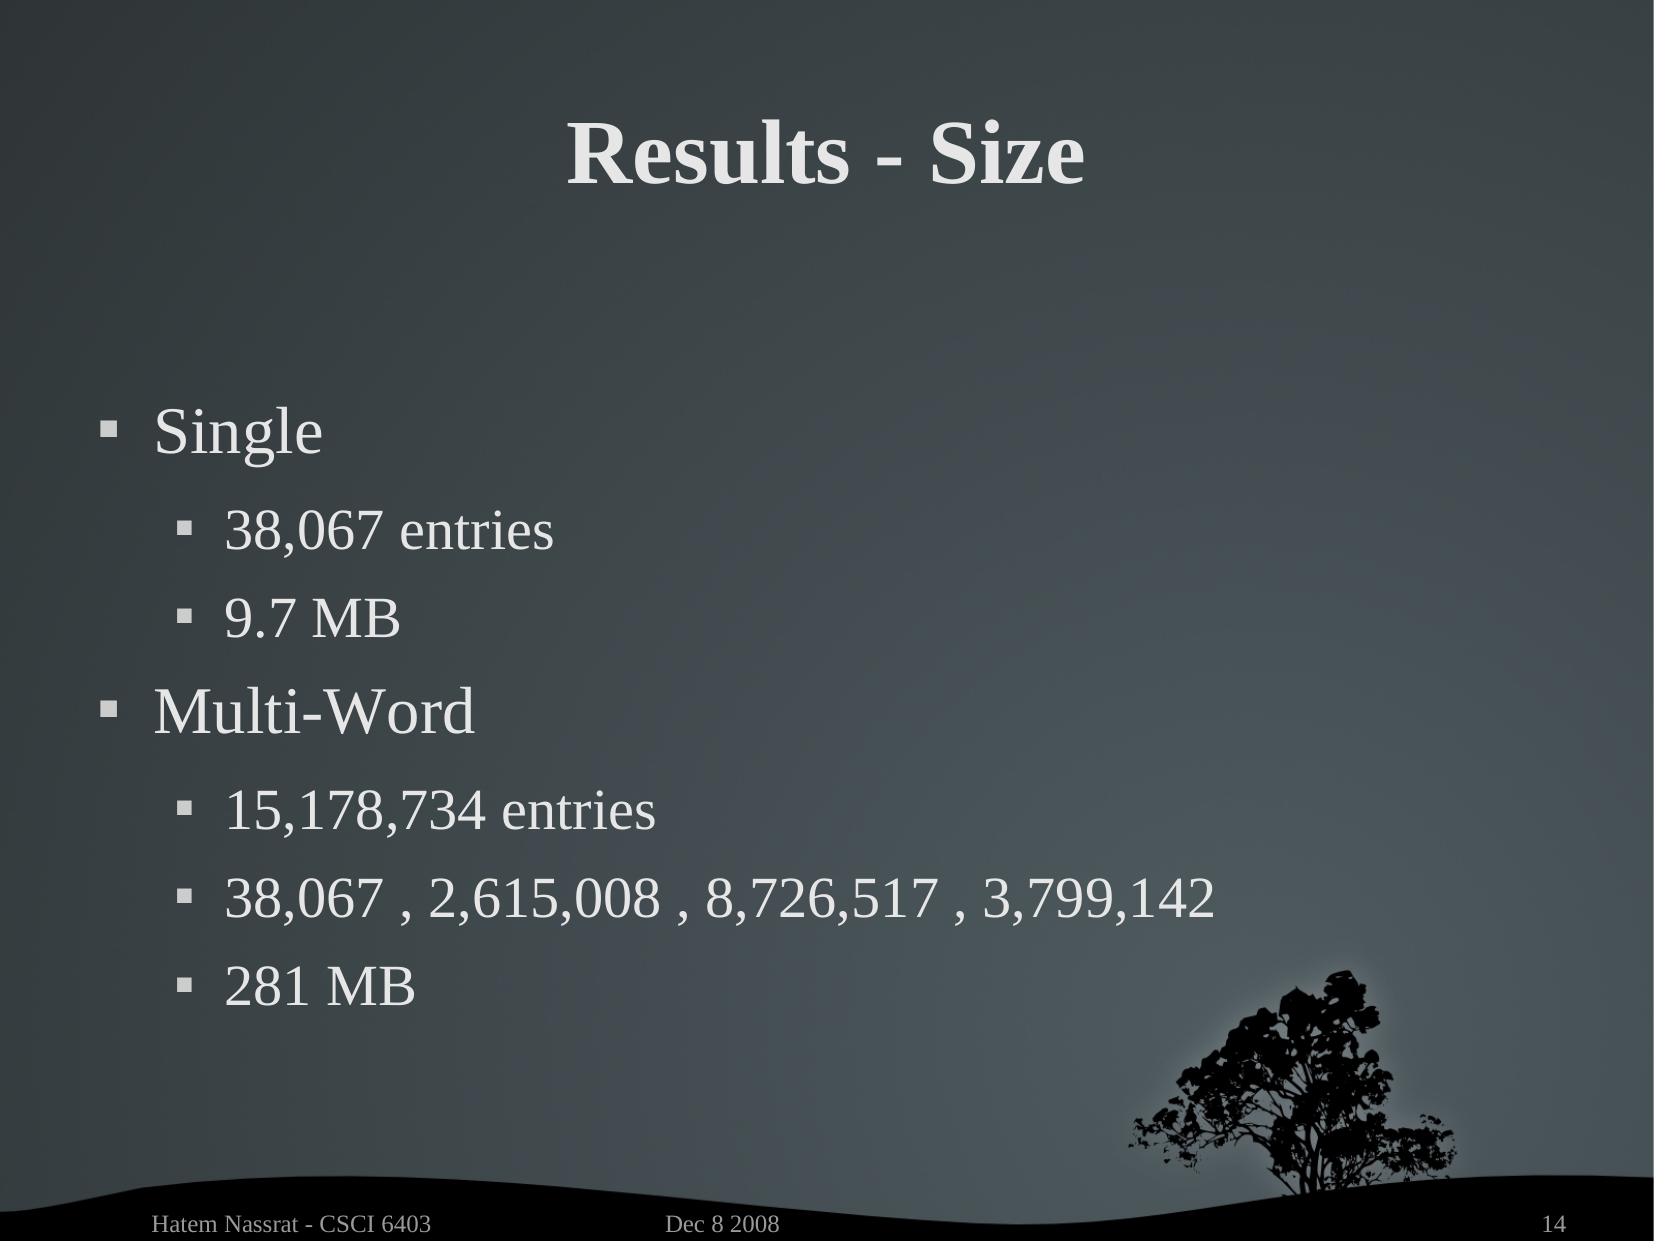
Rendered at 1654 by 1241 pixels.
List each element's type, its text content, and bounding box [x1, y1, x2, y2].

list Single 38,067 entries 9.7 MB Multi-Word 15,178,734 entries 38,067 , 2,615,008 , 8,726,517 , 3,799,142 281 MB [82, 290, 1571, 1109]
title Results - Size [82, 49, 1571, 257]
picture [0, 0, 1654, 1241]
